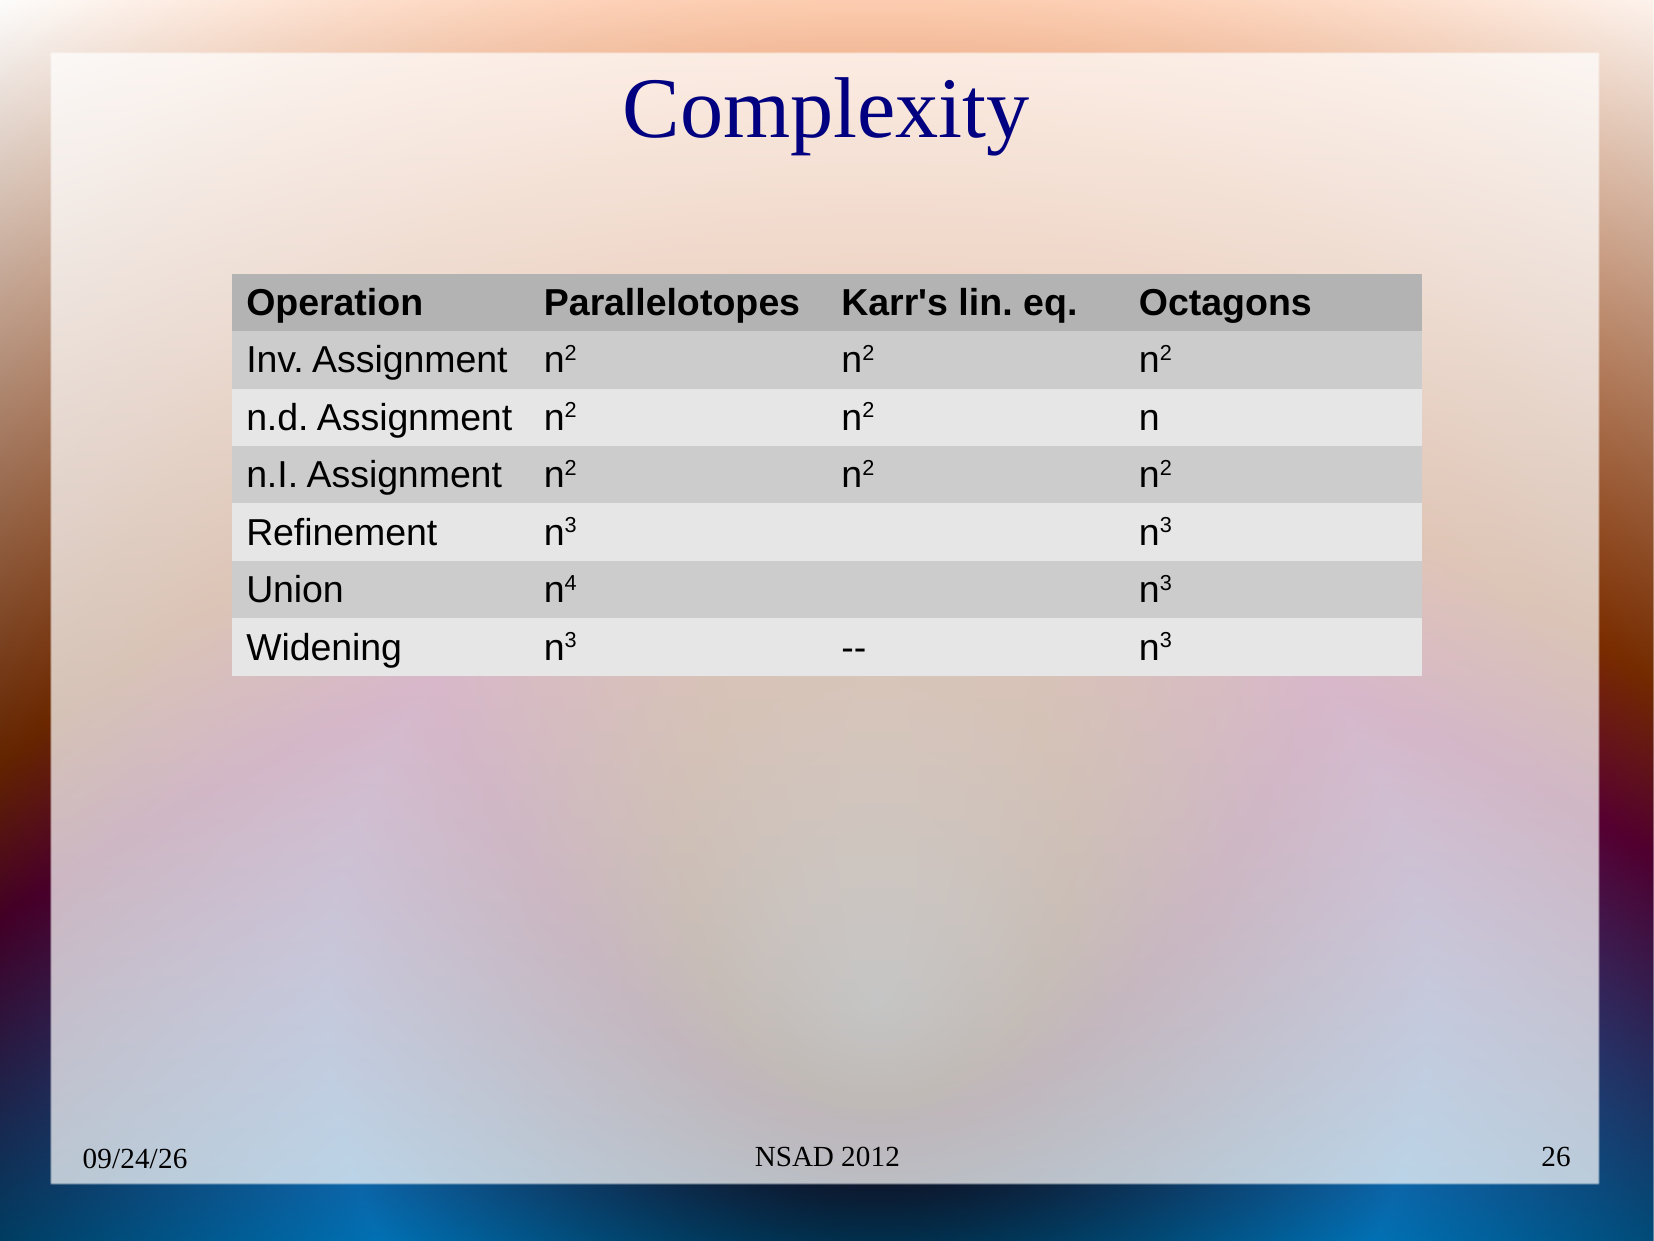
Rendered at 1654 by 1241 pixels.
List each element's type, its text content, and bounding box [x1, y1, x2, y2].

title Complexity [82, 60, 1571, 156]
table_header Karr's lin. eq. [827, 274, 1124, 331]
table_cell Inv. Assignment [232, 331, 529, 389]
table_cell n2 [529, 446, 827, 503]
table_cell Refinement [232, 503, 529, 561]
table_cell n.d. Assignment [232, 389, 529, 446]
table_cell n4 [529, 561, 827, 618]
table_header Octagons [1124, 274, 1422, 331]
table_cell Union [232, 561, 529, 618]
table_cell n3 [1124, 561, 1422, 618]
table_header Parallelotopes [529, 274, 827, 331]
table_cell n2 [827, 331, 1124, 389]
table_cell -- [827, 618, 1124, 676]
table_cell n3 [1124, 503, 1422, 561]
table_cell Widening [232, 618, 529, 676]
table_cell n3 [529, 618, 827, 676]
table_cell n2 [827, 389, 1124, 446]
table_cell n3 [529, 503, 827, 561]
table_cell n2 [1124, 446, 1422, 503]
table_header Operation [232, 274, 529, 331]
table_cell n2 [529, 389, 827, 446]
table_cell n2 [827, 446, 1124, 503]
table_cell n.I. Assignment [232, 446, 529, 503]
table_cell n2 [1124, 331, 1422, 389]
table_cell n3 [1124, 618, 1422, 676]
table_cell n [1124, 389, 1422, 446]
table_cell [827, 561, 1124, 618]
picture [0, 0, 1654, 1241]
table_cell n2 [529, 331, 827, 389]
table_cell [827, 503, 1124, 561]
